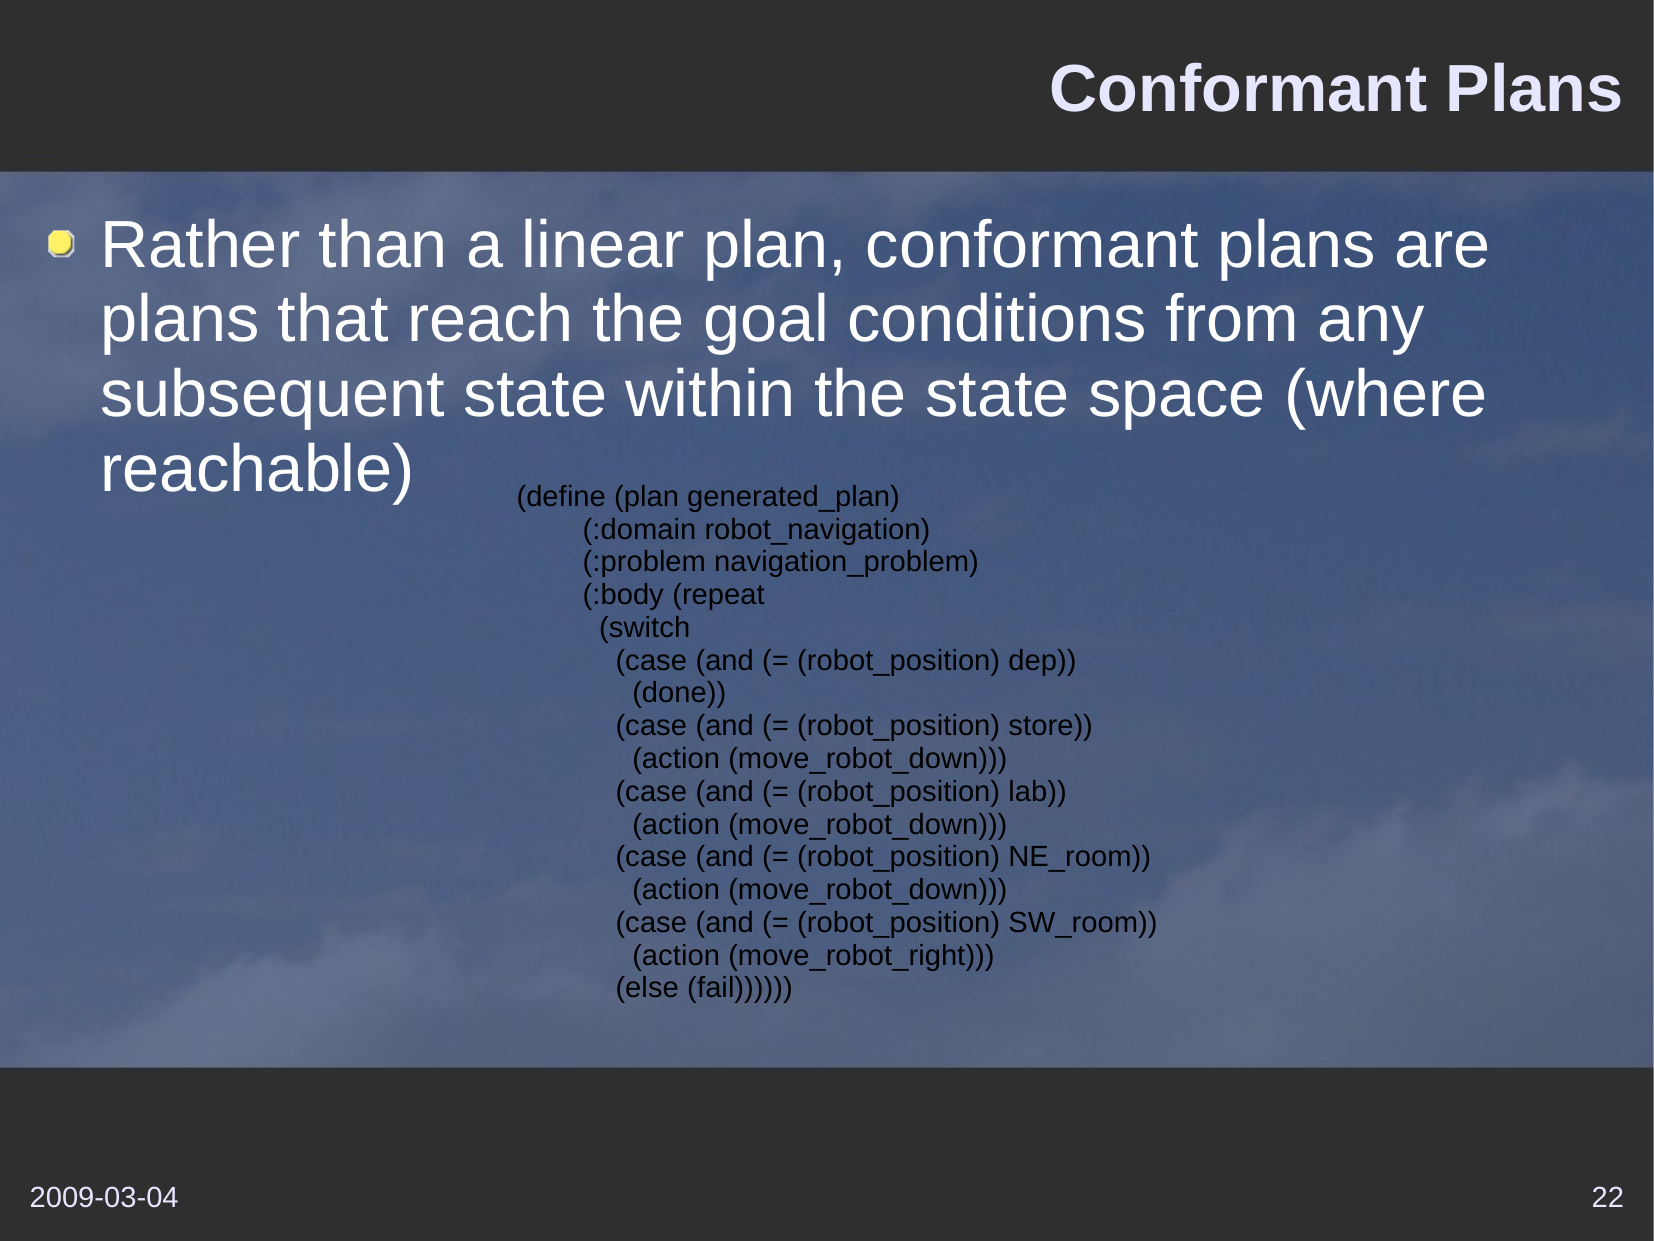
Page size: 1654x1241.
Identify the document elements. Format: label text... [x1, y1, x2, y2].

list Rather than a linear plan, conformant plans are plans that reach the goal conditions from any subsequent state within the state space (where reachable) [29, 206, 1625, 1019]
picture [0, 0, 1654, 1241]
text_box (define (plan generated_plan) (:domain robot_navigation) (:problem navigation_problem) (:body (repeat (switch (case (and (= (robot_position) dep)) (done)) (case (and (= (robot_position) store)) (action (move_robot_down))) (case (and (= (robot_position) lab)) (action (move_robot_down))) (case (and (= (robot_position) NE_room)) (action (move_robot_down))) (case (and (= (robot_position) SW_room)) (action (move_robot_right))) (else (fail)))))) [501, 472, 1180, 1034]
title Conformant Plans [29, 36, 1625, 141]
